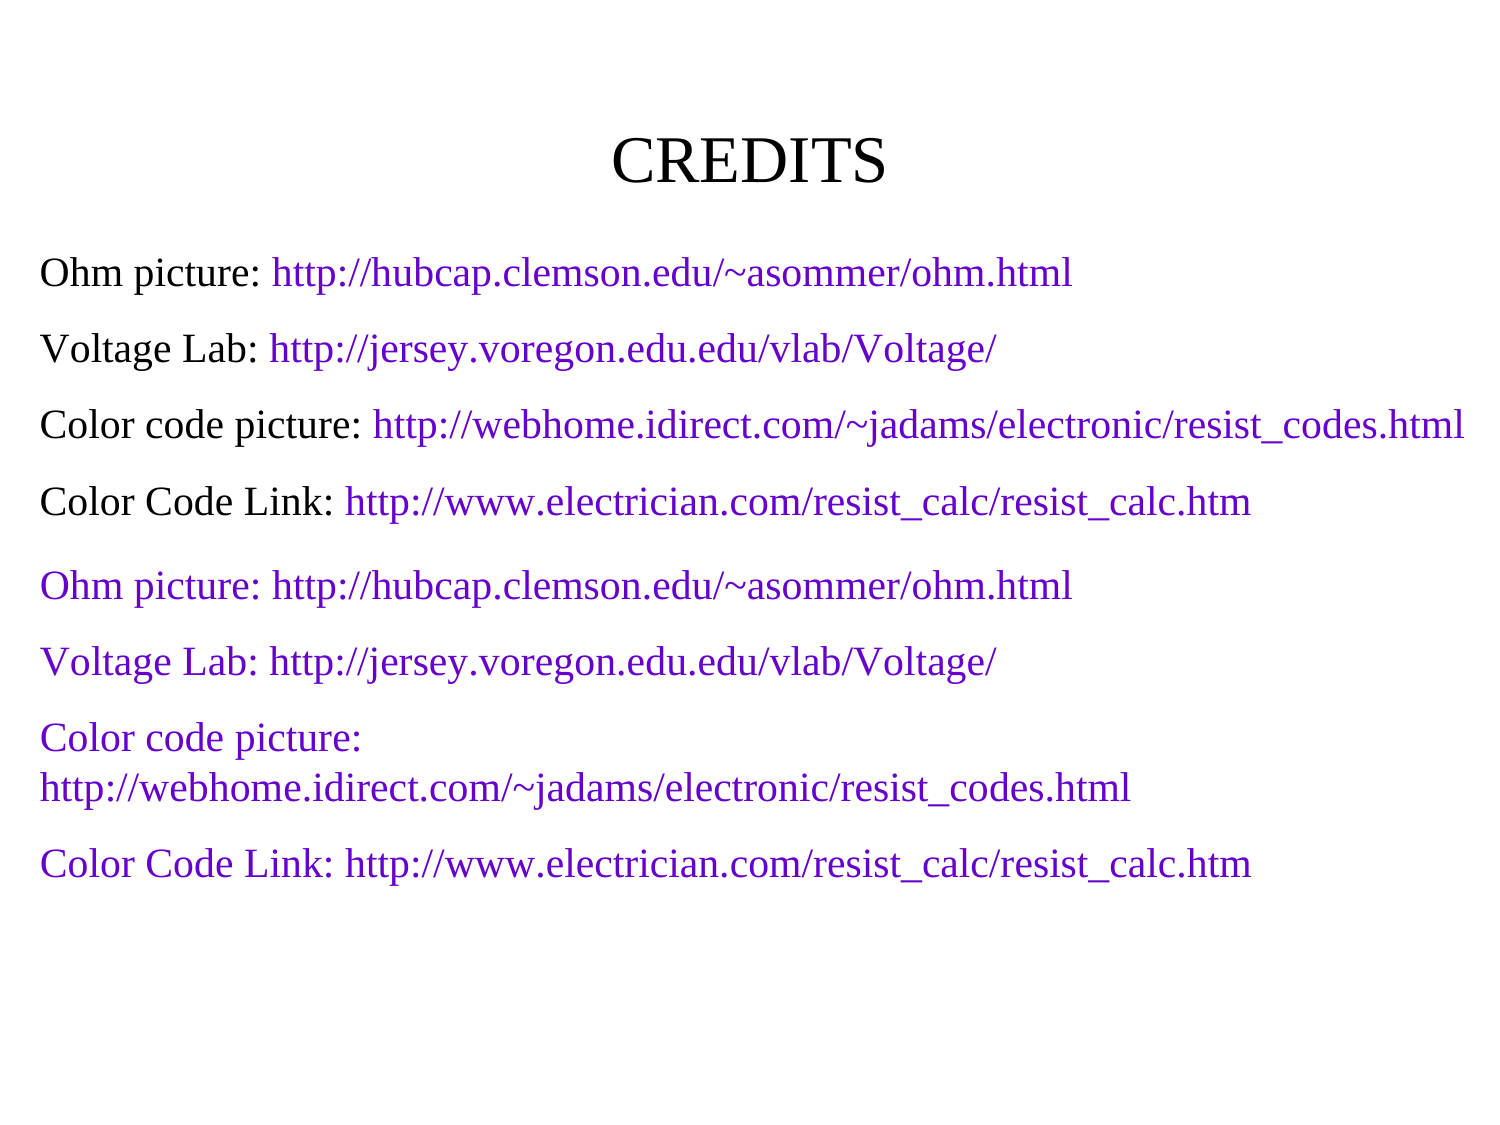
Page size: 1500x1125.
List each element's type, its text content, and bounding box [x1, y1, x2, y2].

title CREDITS [112, 62, 1388, 237]
text_box Ohm picture: http://hubcap.clemson.edu/~asommer/ohm.html Voltage Lab: http://jersey.voregon.edu.edu/vlab/Voltage/ Color code picture: http://webhome.idirect.com/~jadams/electronic/resist_codes.html Color Code Link: http://www.electrician.com/resist_calc/resist_calc.htm [24, 237, 1488, 608]
text_box Ohm picture: http://hubcap.clemson.edu/~asommer/ohm.html Voltage Lab: http://jersey.voregon.edu.edu/vlab/Voltage/ Color code picture: http://webhome.idirect.com/~jadams/electronic/resist_codes.html Color Code Link: http://www.electrician.com/resist_calc/resist_calc.htm [24, 549, 1451, 894]
